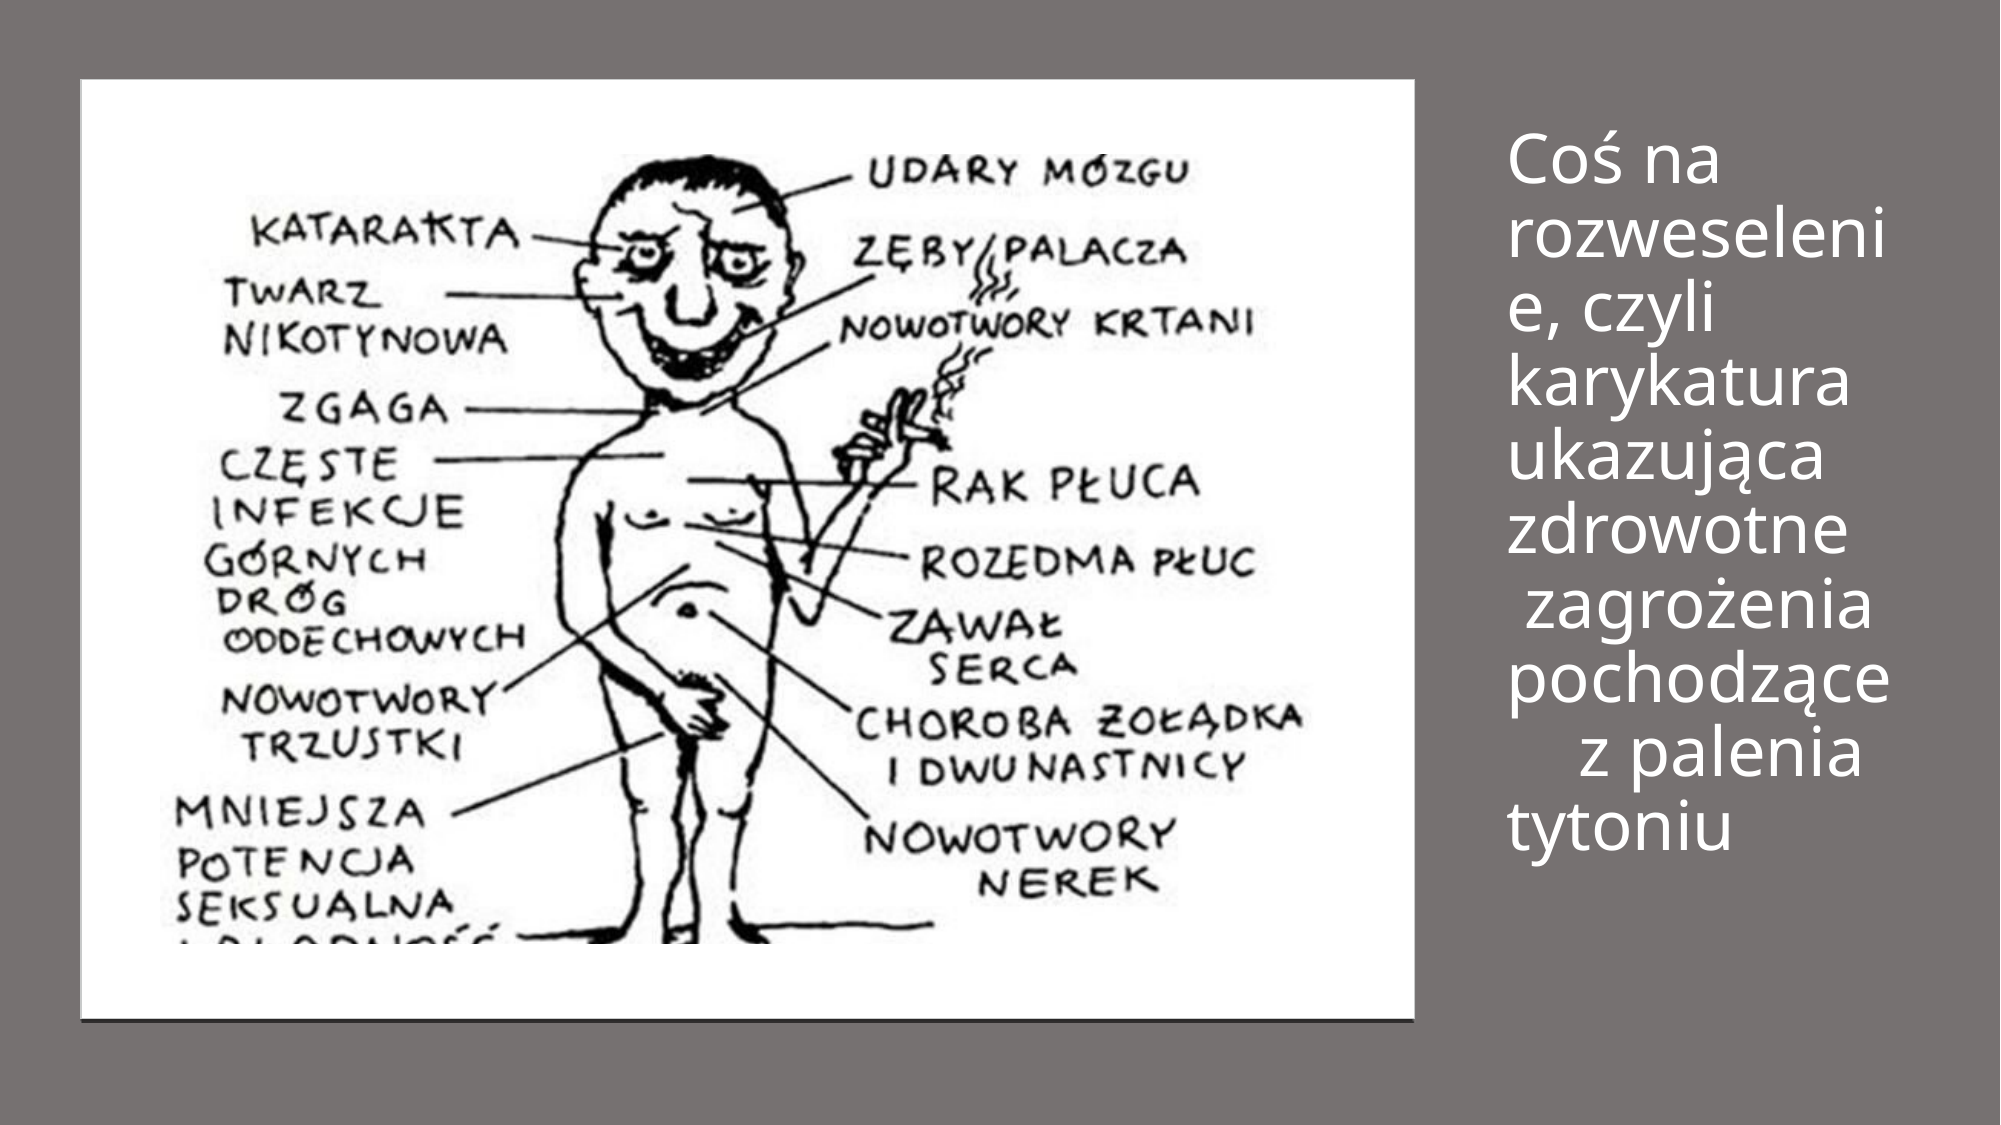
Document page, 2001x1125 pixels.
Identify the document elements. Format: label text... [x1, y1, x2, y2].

title Coś na rozweselenie, czyli karykatura ukazująca zdrowotne zagrożenia pochodzące z palenia tytoniu [1491, 101, 1921, 889]
text_box [0, 0, 2000, 1125]
picture [160, 154, 1336, 944]
